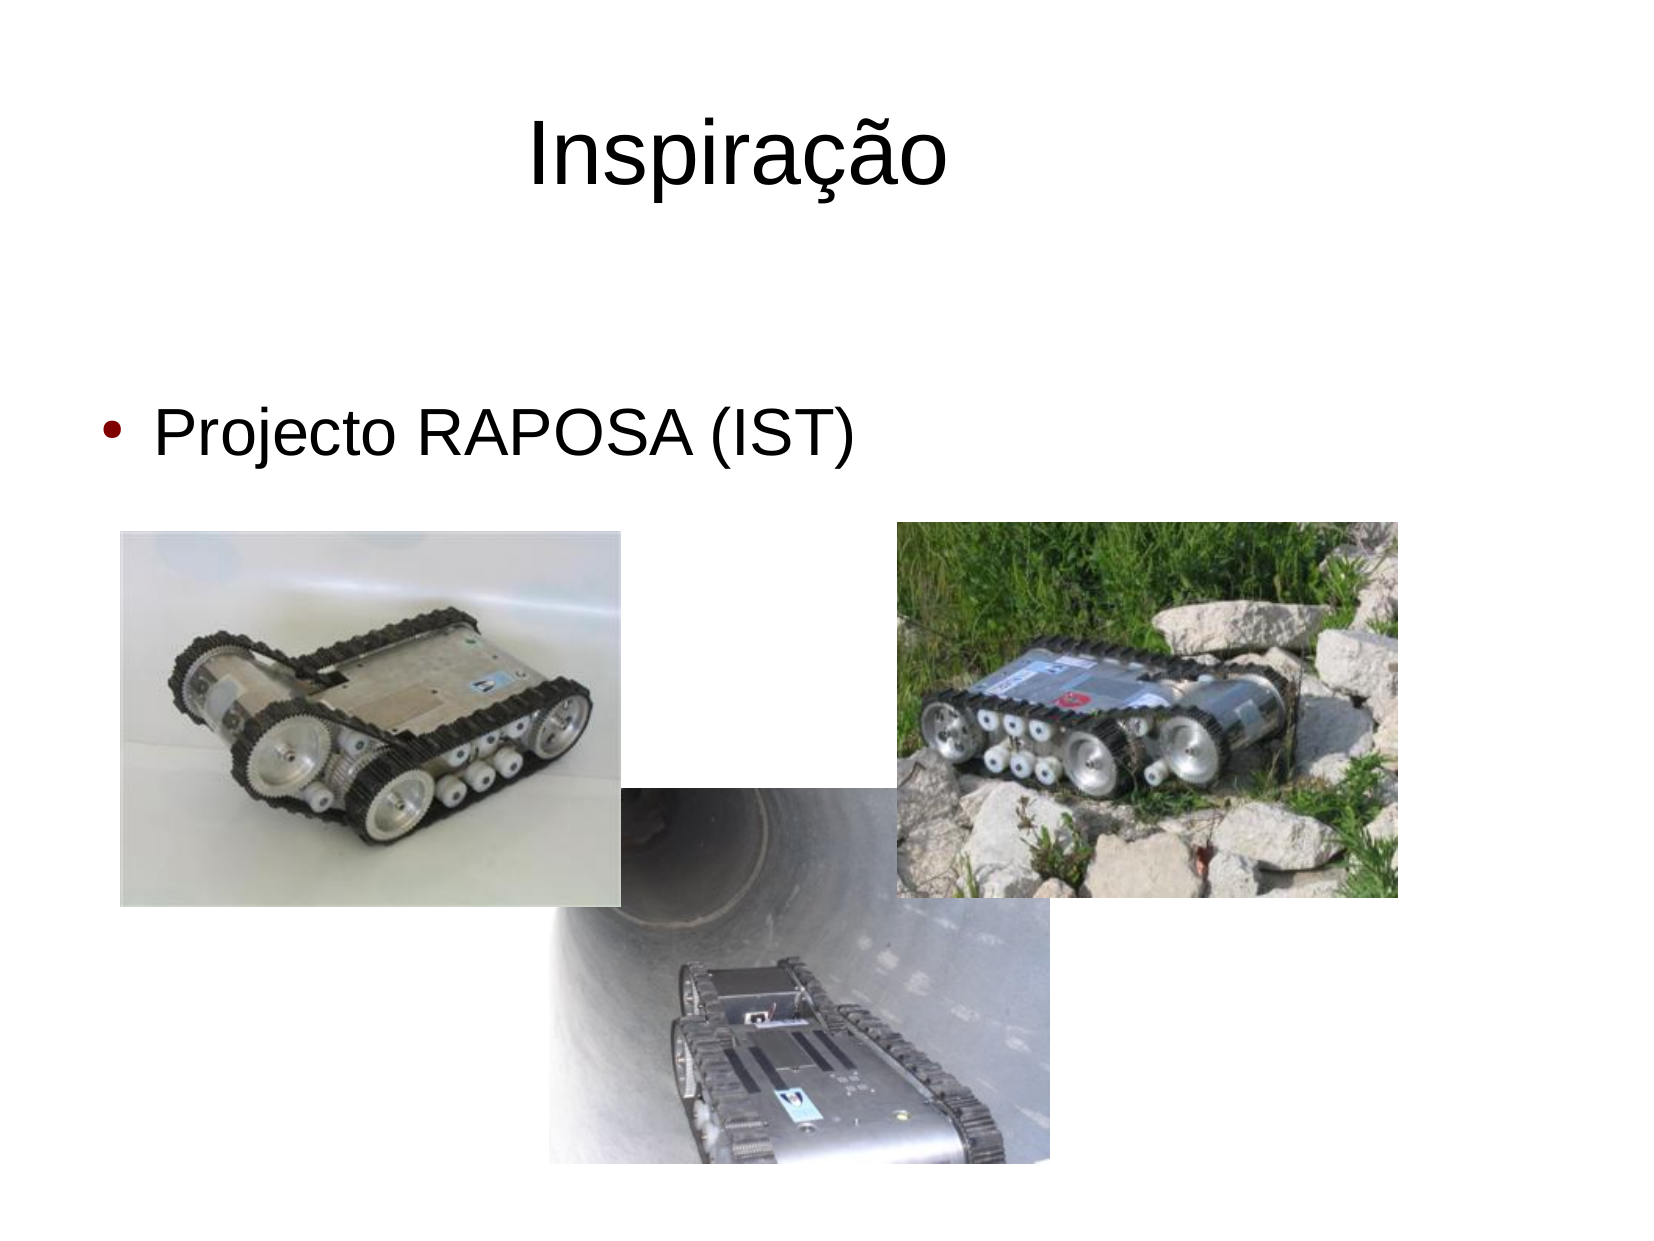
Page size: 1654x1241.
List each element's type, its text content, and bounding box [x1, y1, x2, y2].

picture [120, 522, 1398, 1164]
title Inspiração [59, 49, 1418, 257]
list Projecto RAPOSA (IST) [82, 290, 1418, 1109]
